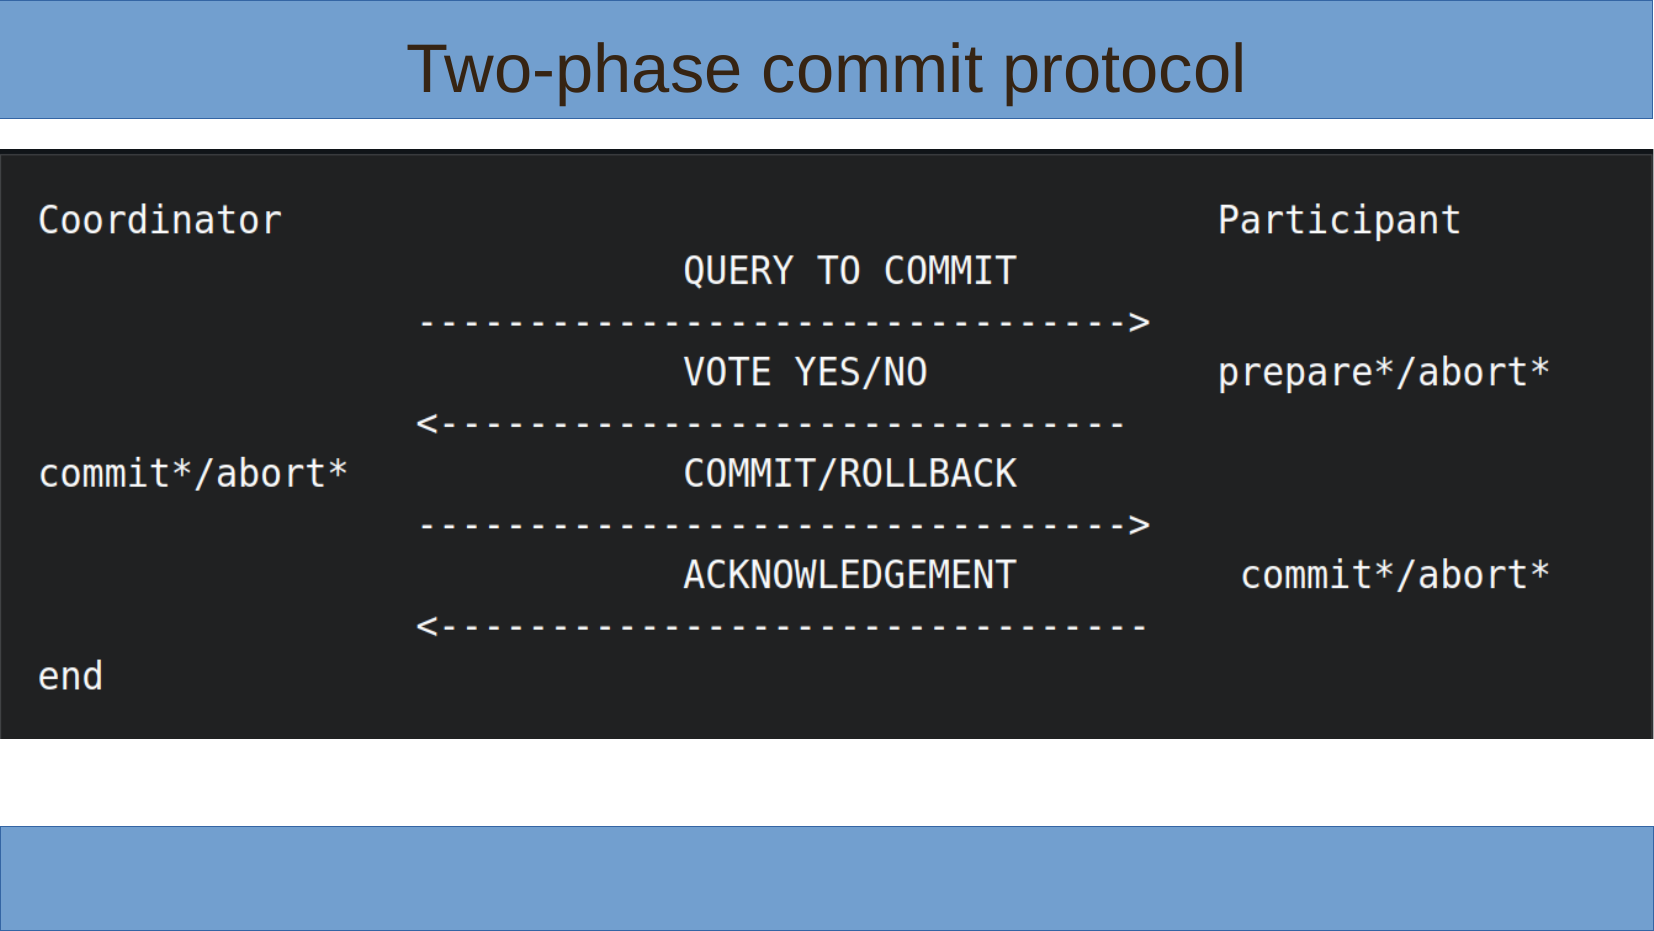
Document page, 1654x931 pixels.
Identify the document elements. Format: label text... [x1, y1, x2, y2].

picture [0, 149, 1654, 739]
title Two-phase commit protocol [59, 29, 1595, 108]
